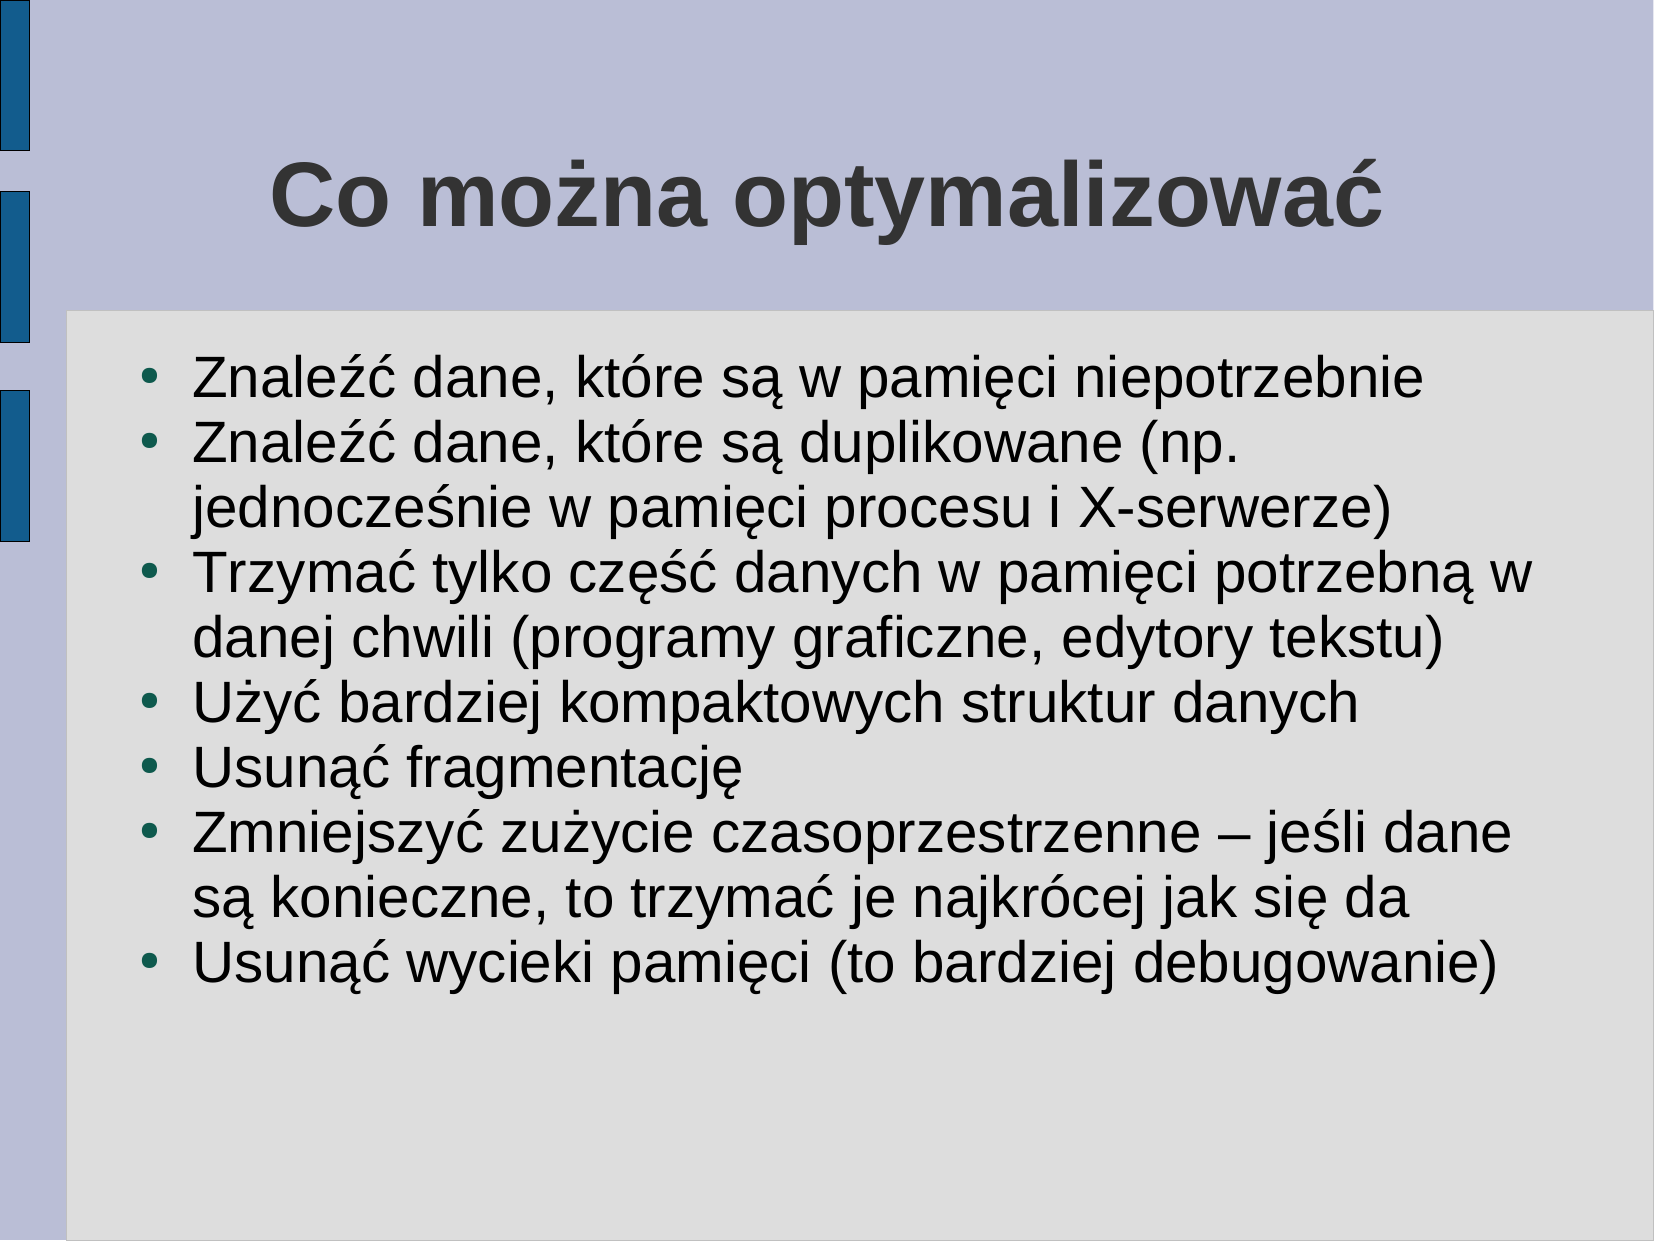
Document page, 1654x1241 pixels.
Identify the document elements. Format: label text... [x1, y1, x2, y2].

list Znaleźć dane, które są w pamięci niepotrzebnie Znaleźć dane, które są duplikowane (np. jednocześnie w pamięci procesu i X-serwerze) Trzymać tylko część danych w pamięci potrzebną w danej chwili (programy graficzne, edytory tekstu) Użyć bardziej kompaktowych struktur danych Usunąć fragmentację Zmniejszyć zużycie czasoprzestrzenne – jeśli dane są konieczne, to trzymać je najkrócej jak się da Usunąć wycieki pamięci (to bardziej debugowanie) [121, 344, 1534, 1127]
title Co można optymalizować [121, 91, 1534, 299]
